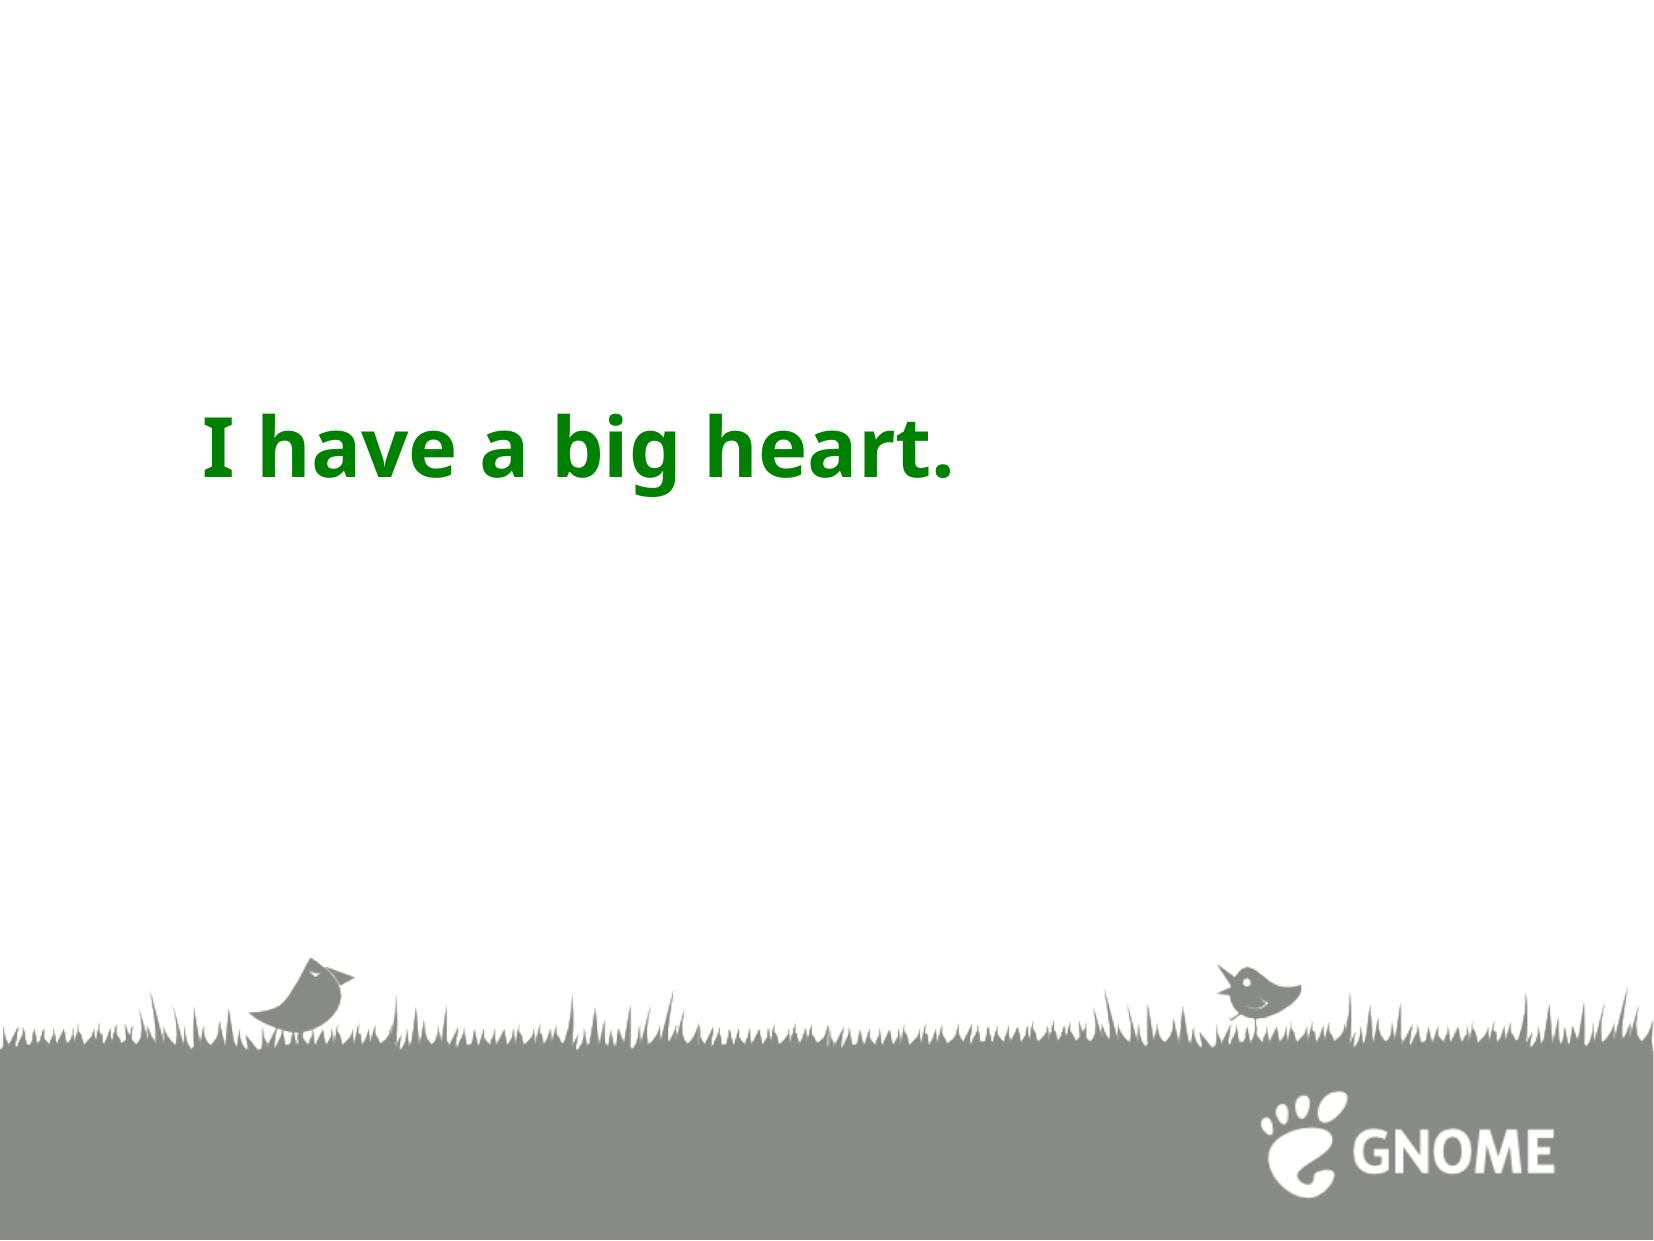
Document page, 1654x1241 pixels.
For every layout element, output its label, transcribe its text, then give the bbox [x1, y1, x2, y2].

text_box I have a big heart. [187, 380, 1351, 507]
picture [0, 0, 1654, 1241]
